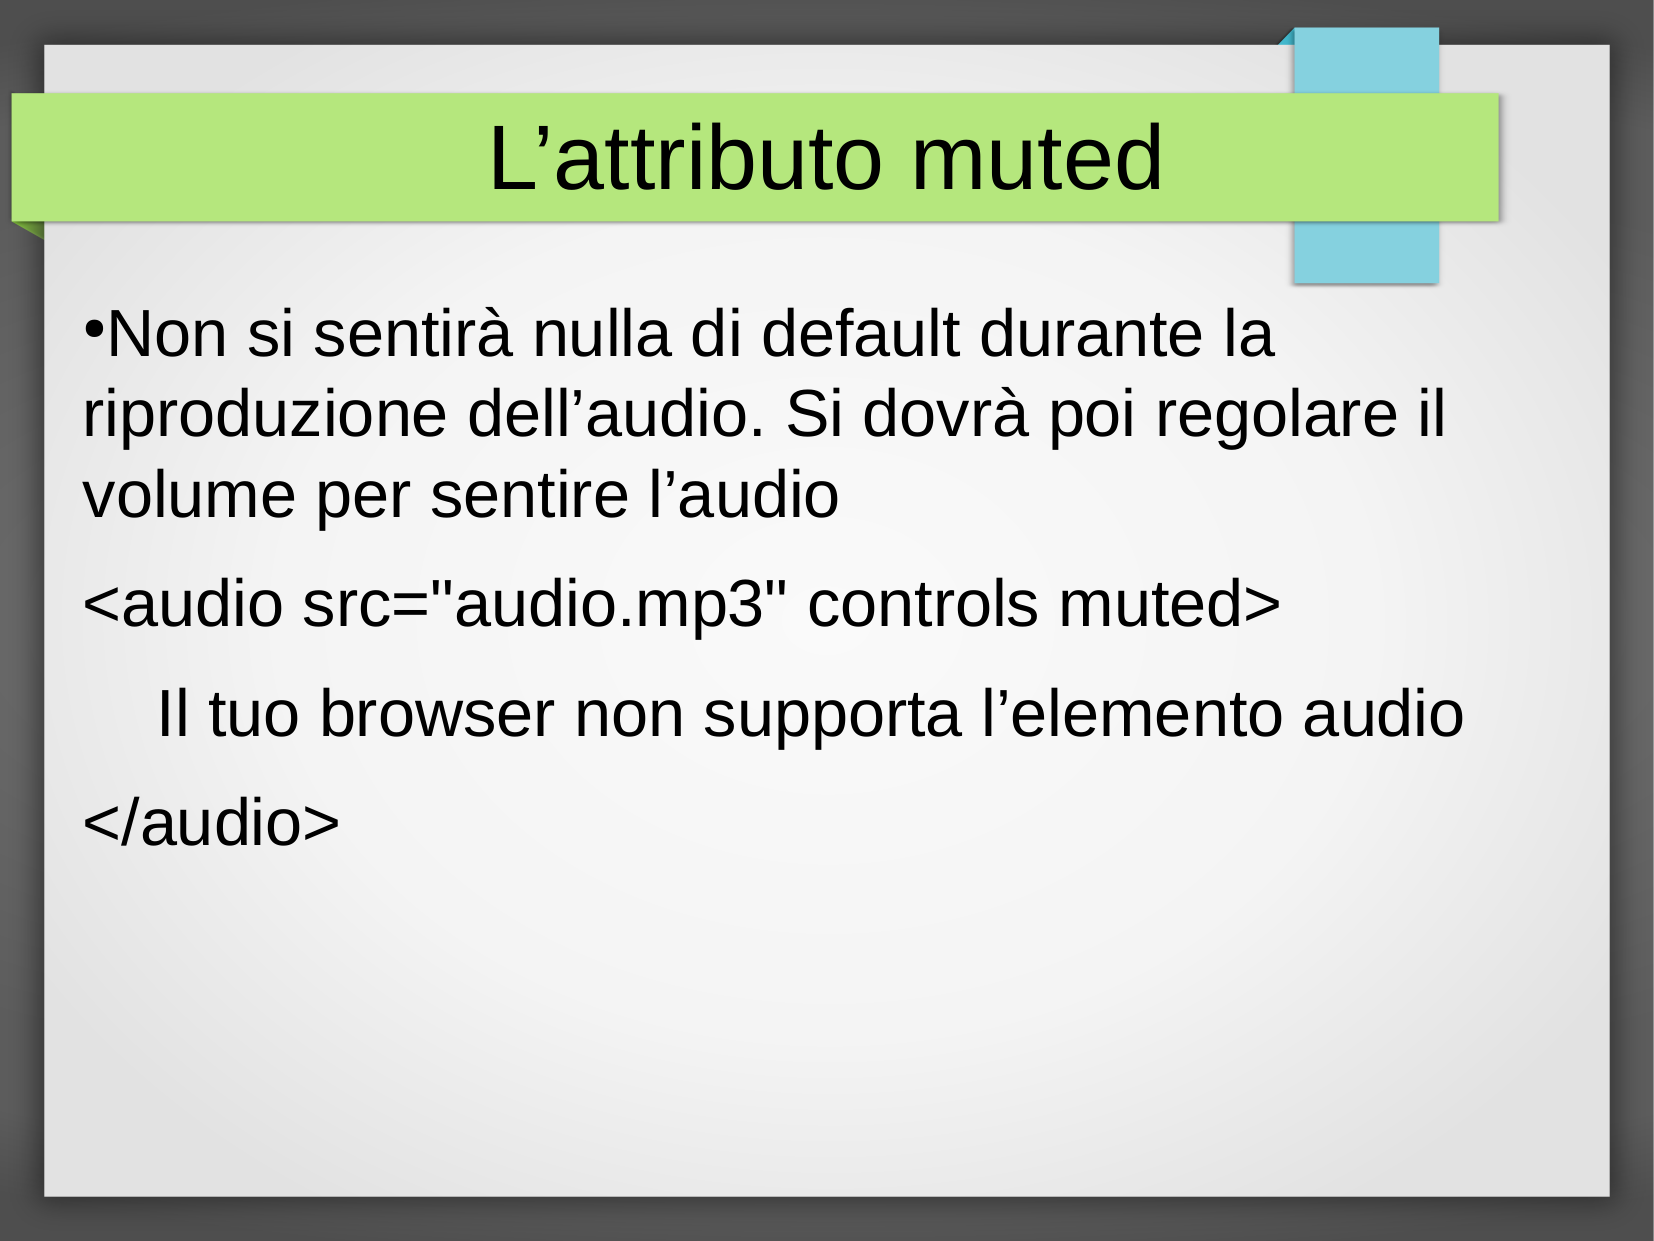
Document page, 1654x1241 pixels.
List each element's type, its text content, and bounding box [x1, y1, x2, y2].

title L’attributo muted [82, 49, 1571, 257]
list Non si sentirà nulla di default durante la riproduzione dell’audio. Si dovrà poi regolare il volume per sentire l’audio <audio src="audio.mp3" controls muted> Il tuo browser non supporta l’elemento audio </audio> [82, 290, 1571, 1134]
picture [0, 0, 1654, 1241]
